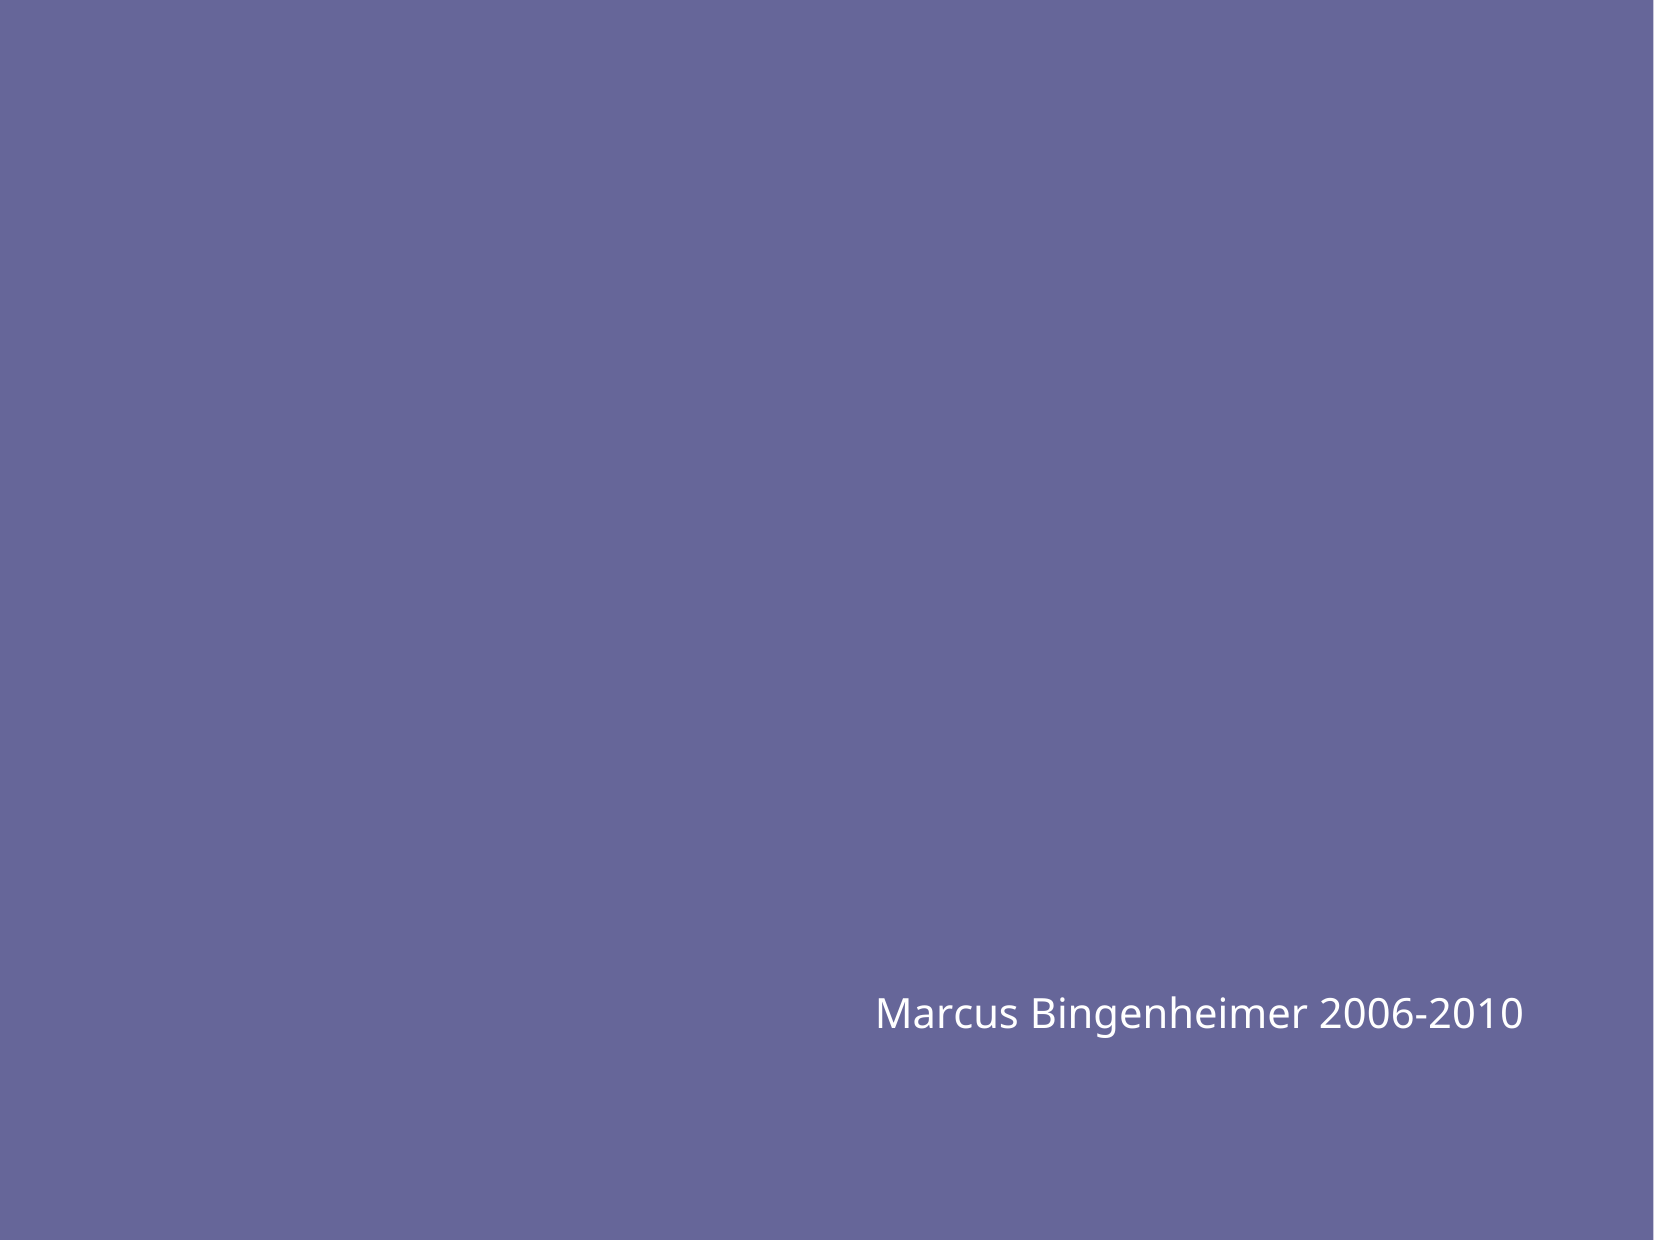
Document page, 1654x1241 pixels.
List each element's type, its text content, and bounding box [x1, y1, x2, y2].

list Marcus Bingenheimer 2006-2010 [112, 926, 1525, 1128]
